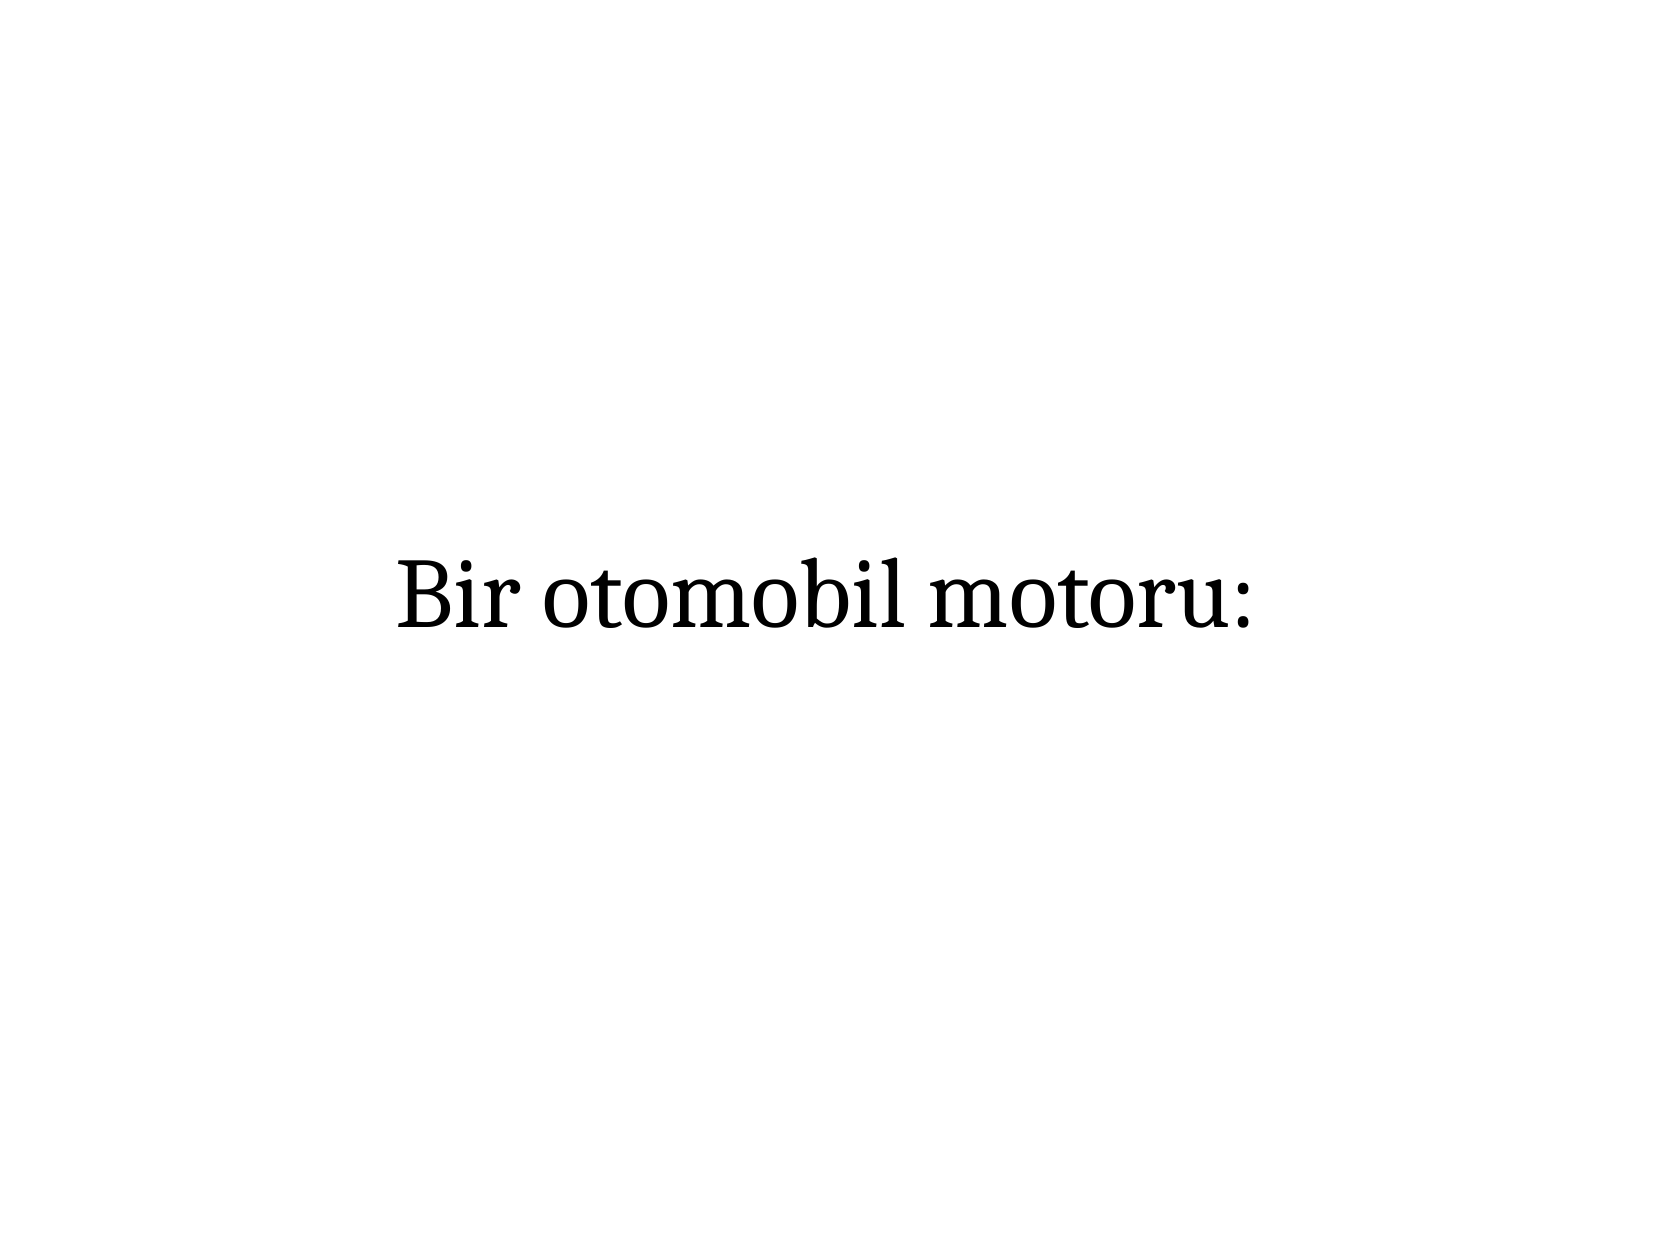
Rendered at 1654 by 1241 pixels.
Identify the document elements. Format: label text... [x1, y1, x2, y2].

title Bir otomobil motoru: [82, 273, 1571, 916]
